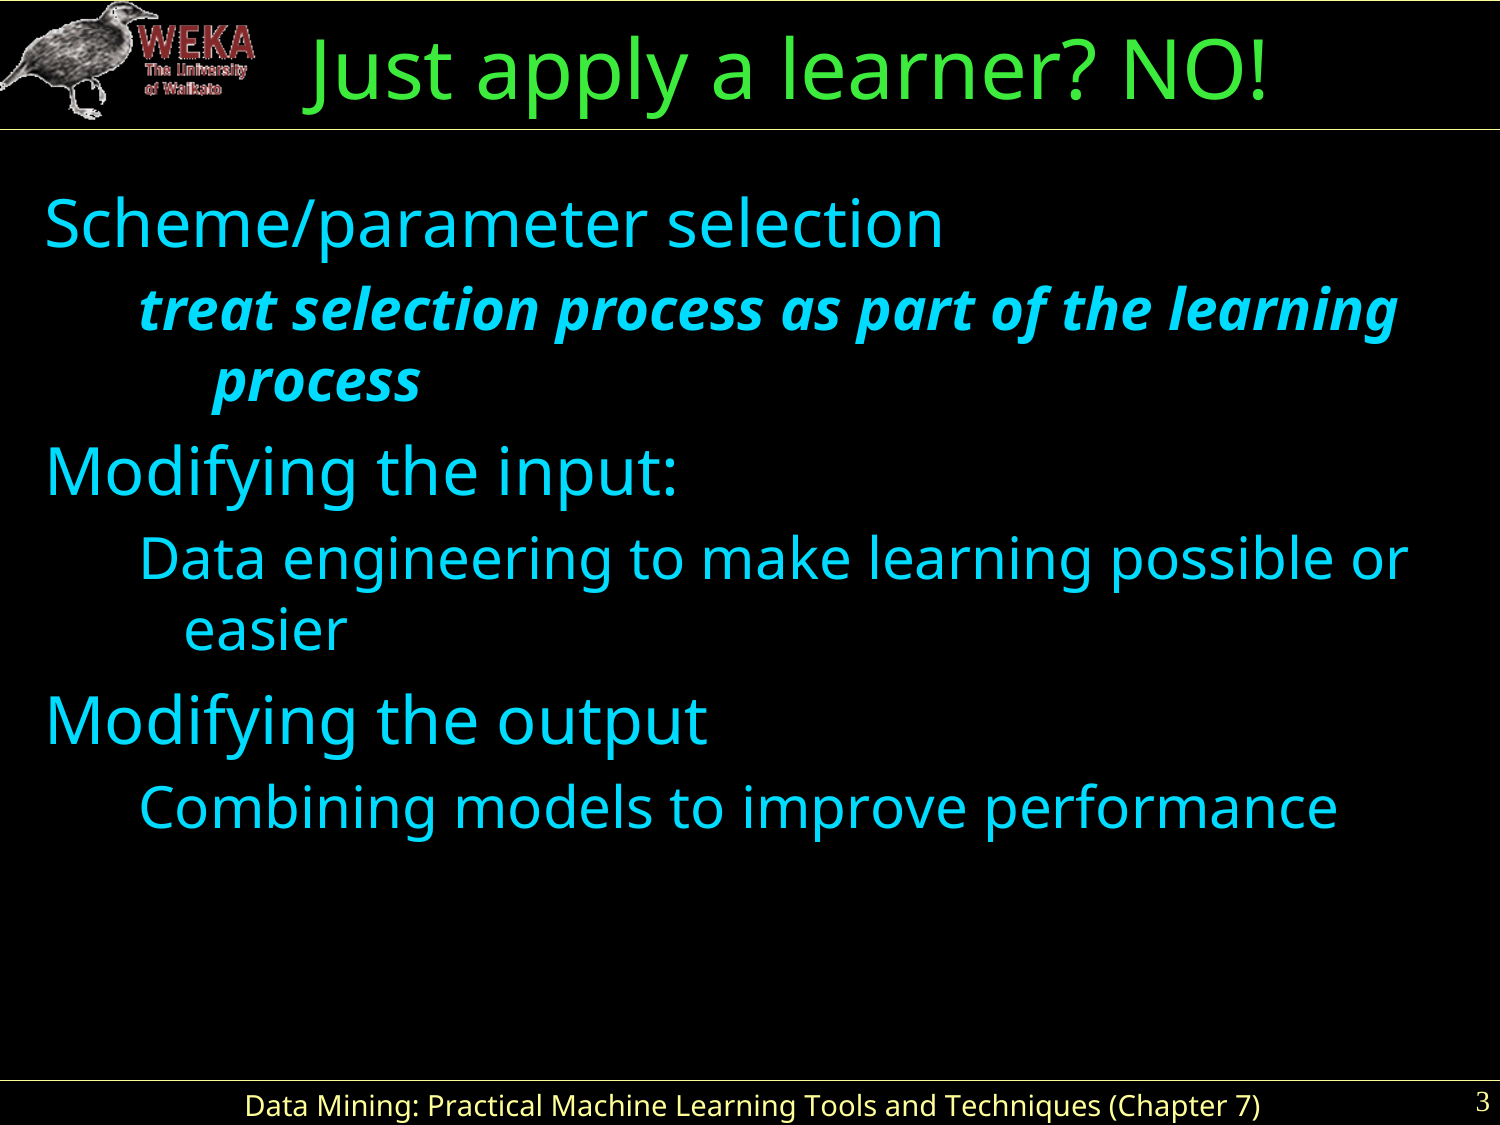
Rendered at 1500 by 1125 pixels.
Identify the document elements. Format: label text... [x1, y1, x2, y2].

title Just apply a learner? NO! [295, 0, 1500, 148]
text_box Scheme/parameter selection treat selection process as part of the learning process Modifying the input: Data engineering to make learning possible or easier Modifying the output Combining models to improve performance [29, 174, 1477, 851]
picture [0, 1, 266, 129]
